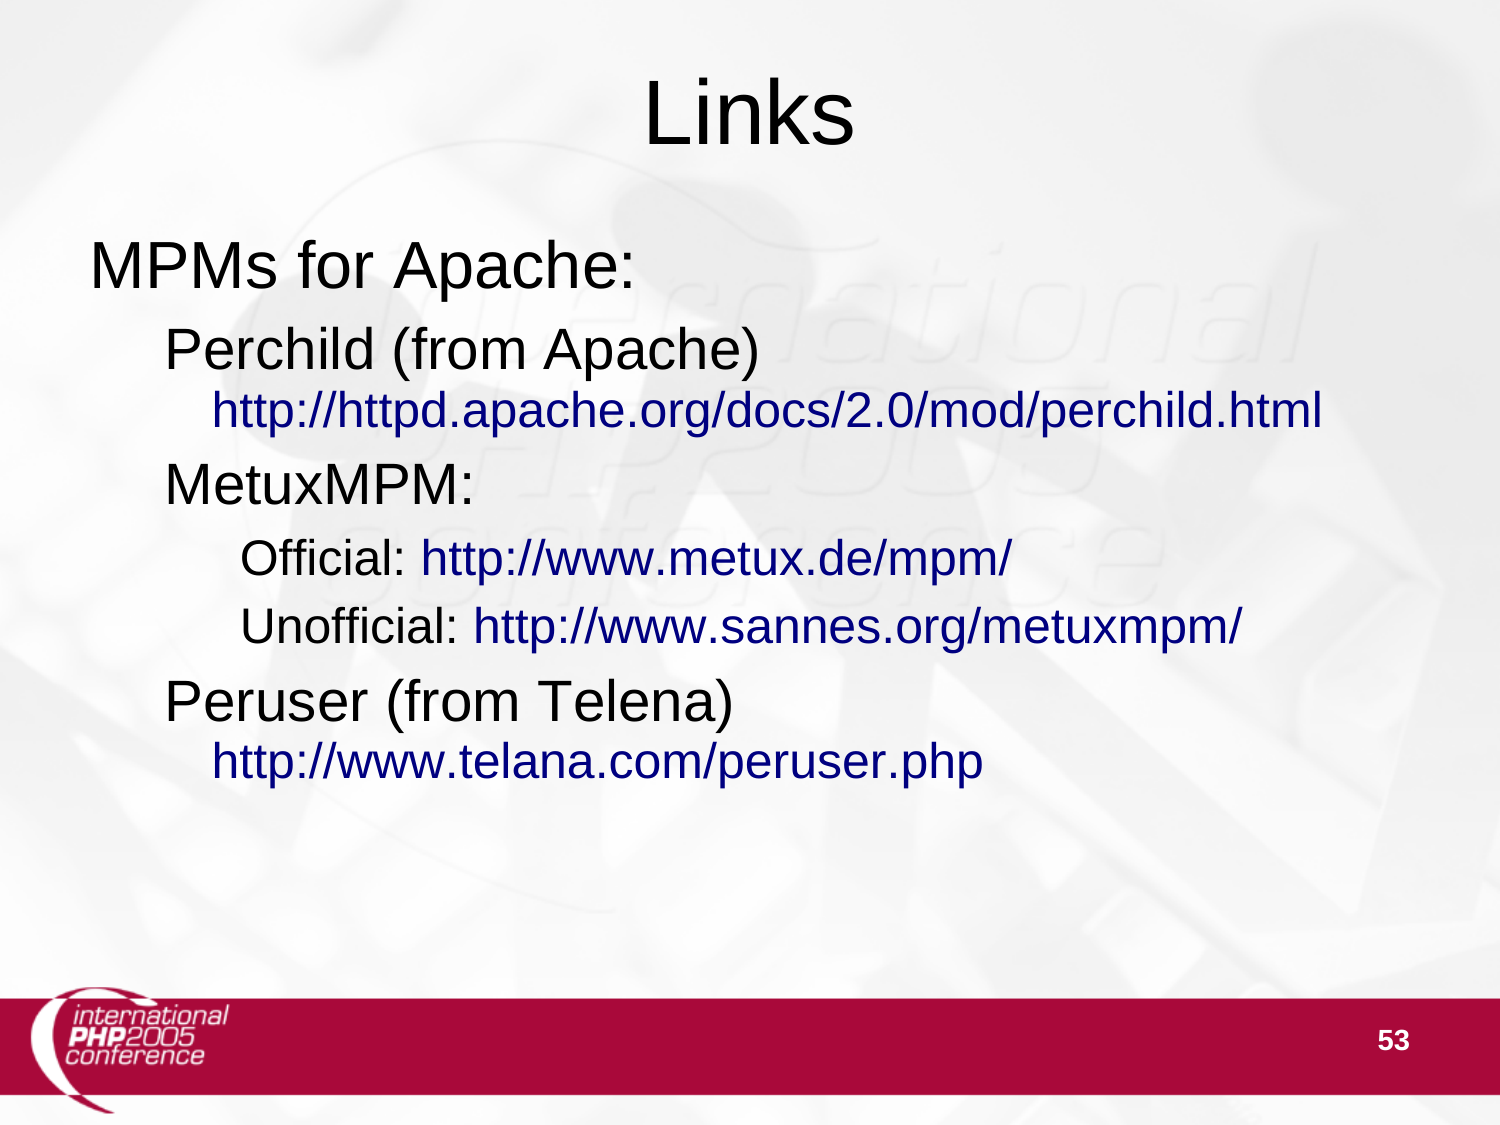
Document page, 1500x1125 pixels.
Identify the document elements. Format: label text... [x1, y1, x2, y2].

list MPMs for Apache: Perchild (from Apache) http://httpd.apache.org/docs/2.0/mod/perchild.html MetuxMPM: Official: http://www.metux.de/mpm/ Unofficial: http://www.sannes.org/metuxmpm/ Peruser (from Telena) http://www.telana.com/peruser.php [75, 220, 1426, 977]
picture [0, 0, 1500, 1125]
title Links [75, 18, 1426, 207]
